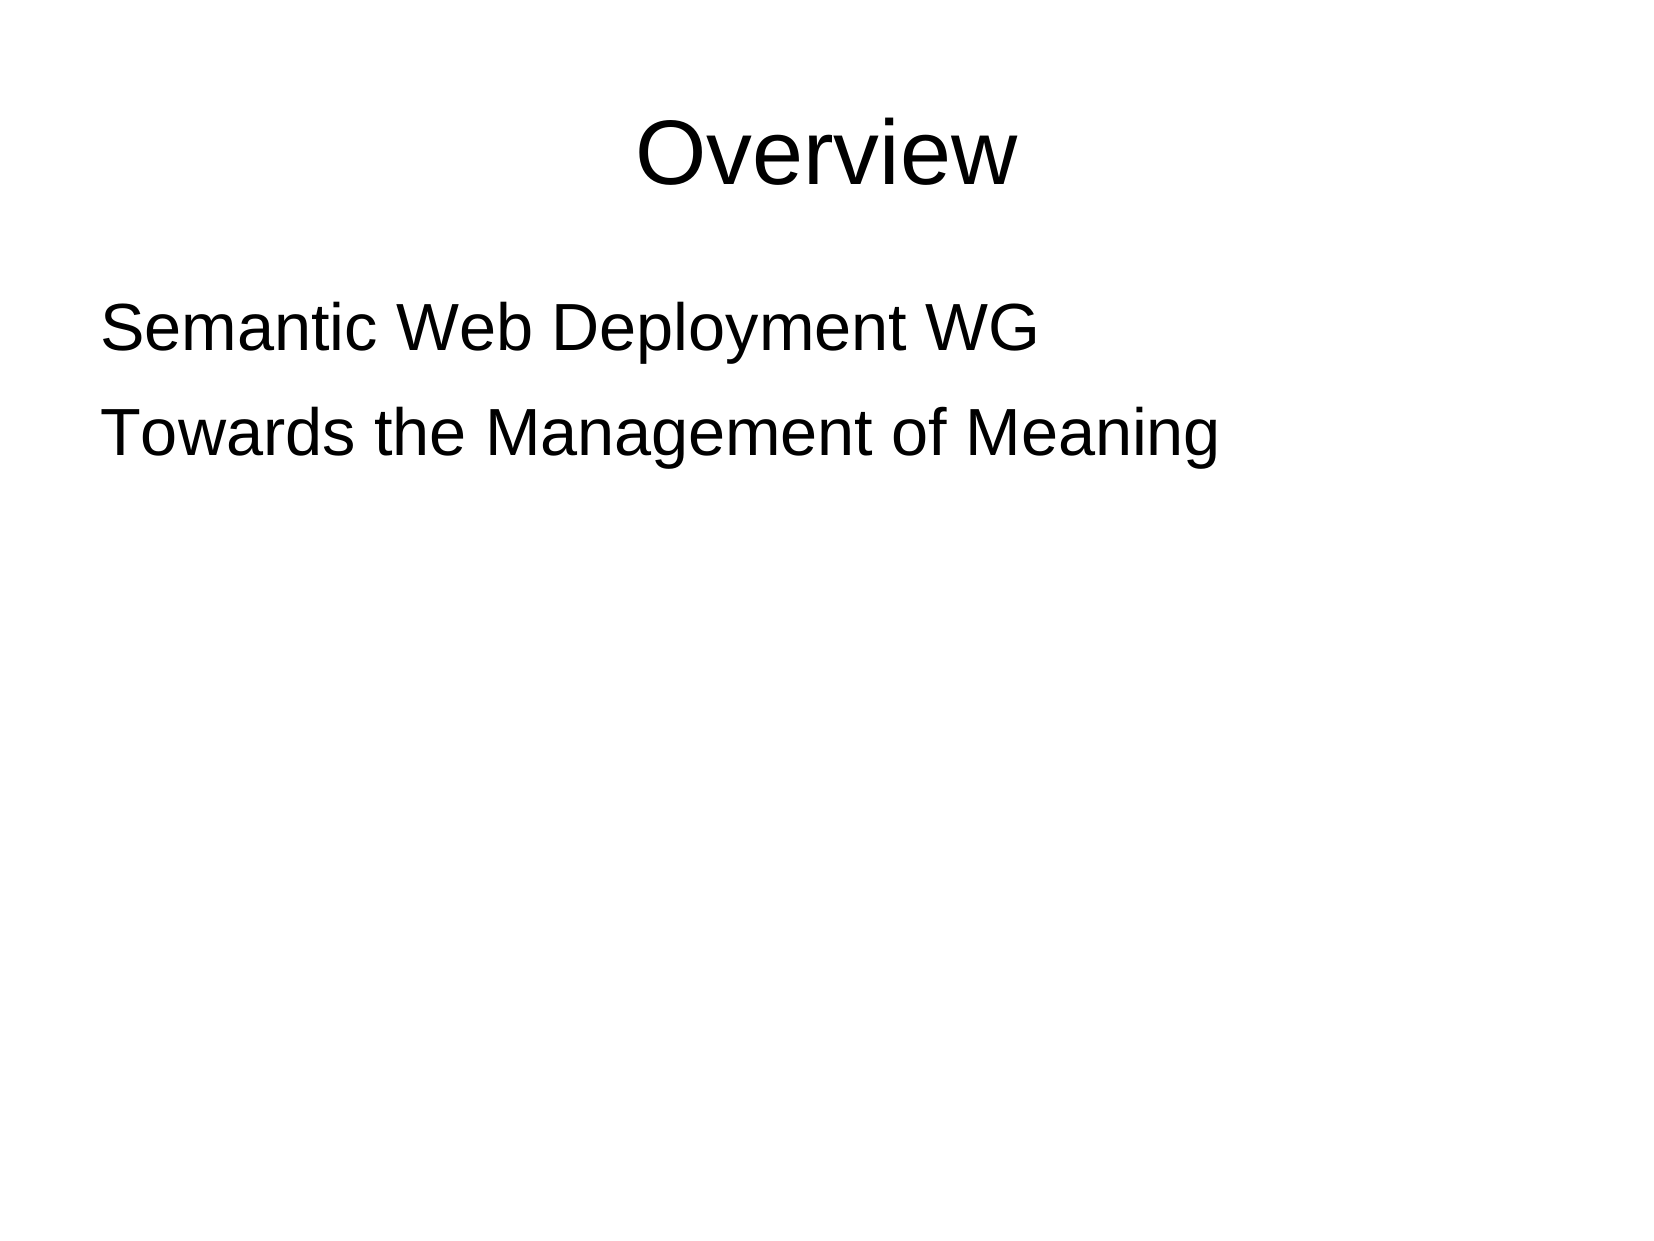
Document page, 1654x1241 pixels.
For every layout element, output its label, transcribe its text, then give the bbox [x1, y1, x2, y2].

list Semantic Web Deployment WG Towards the Management of Meaning [82, 290, 1571, 1109]
title Overview [82, 49, 1571, 257]
